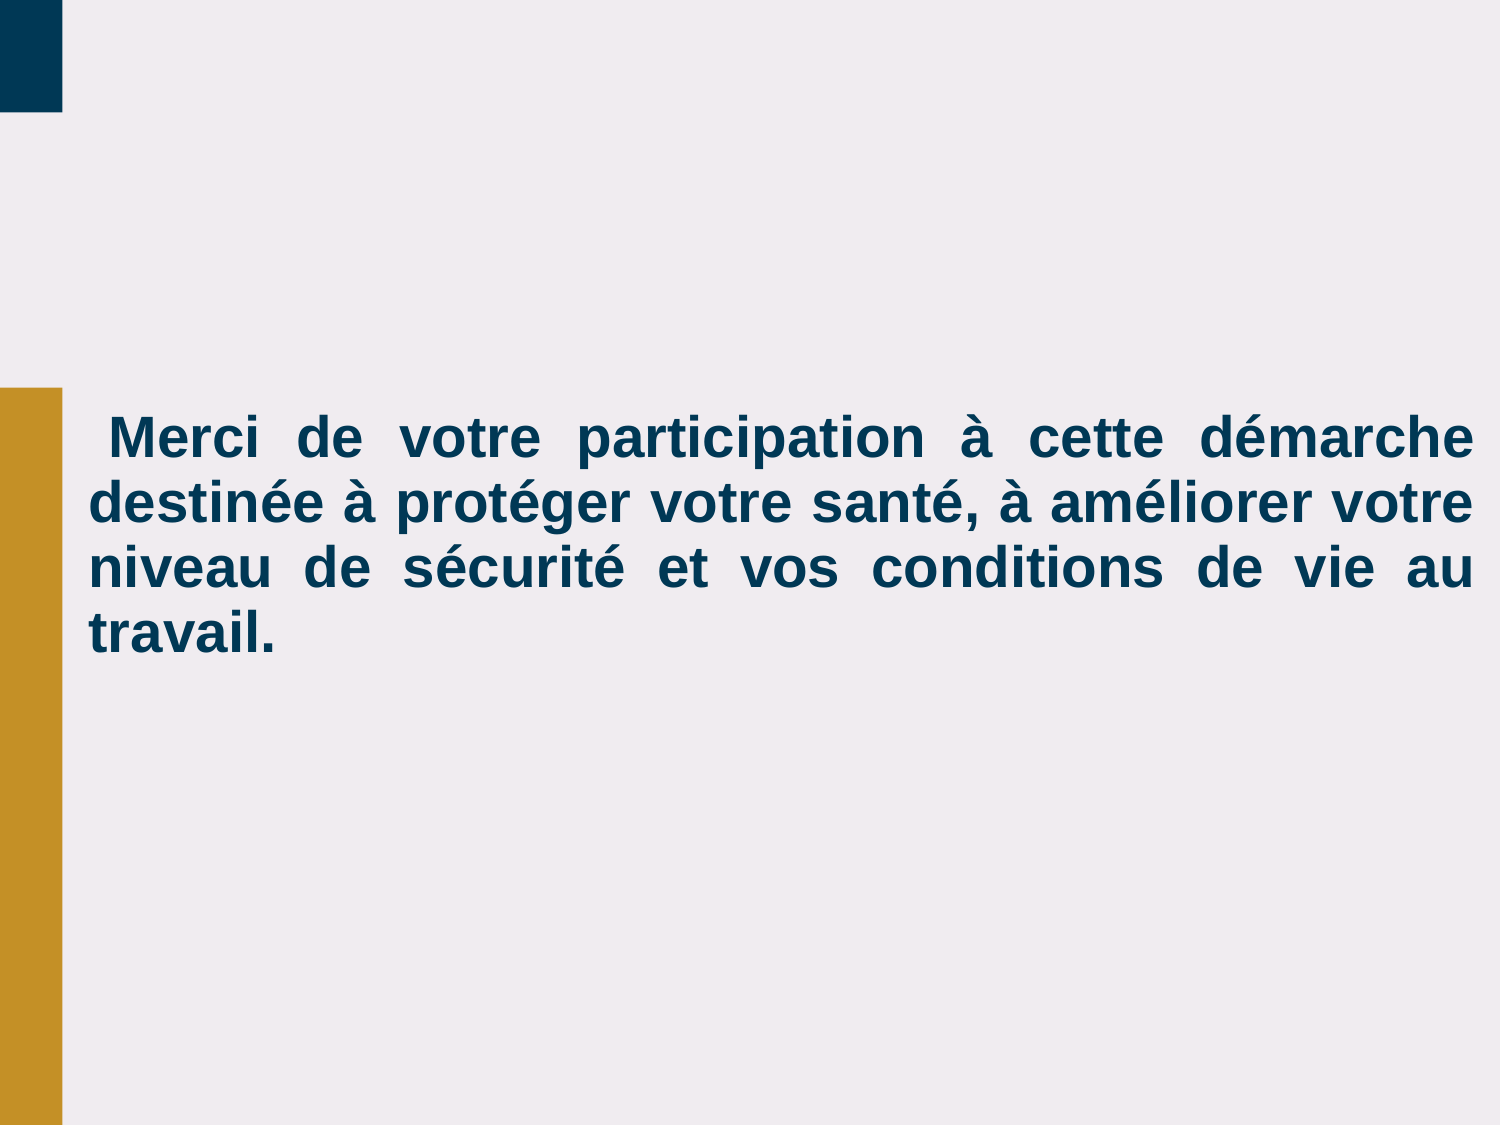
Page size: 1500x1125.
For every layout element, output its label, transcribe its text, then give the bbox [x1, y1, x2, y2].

list Merci de votre participation à cette démarche destinée à protéger votre santé, à améliorer votre niveau de sécurité et vos conditions de vie au travail. [88, 404, 1477, 859]
